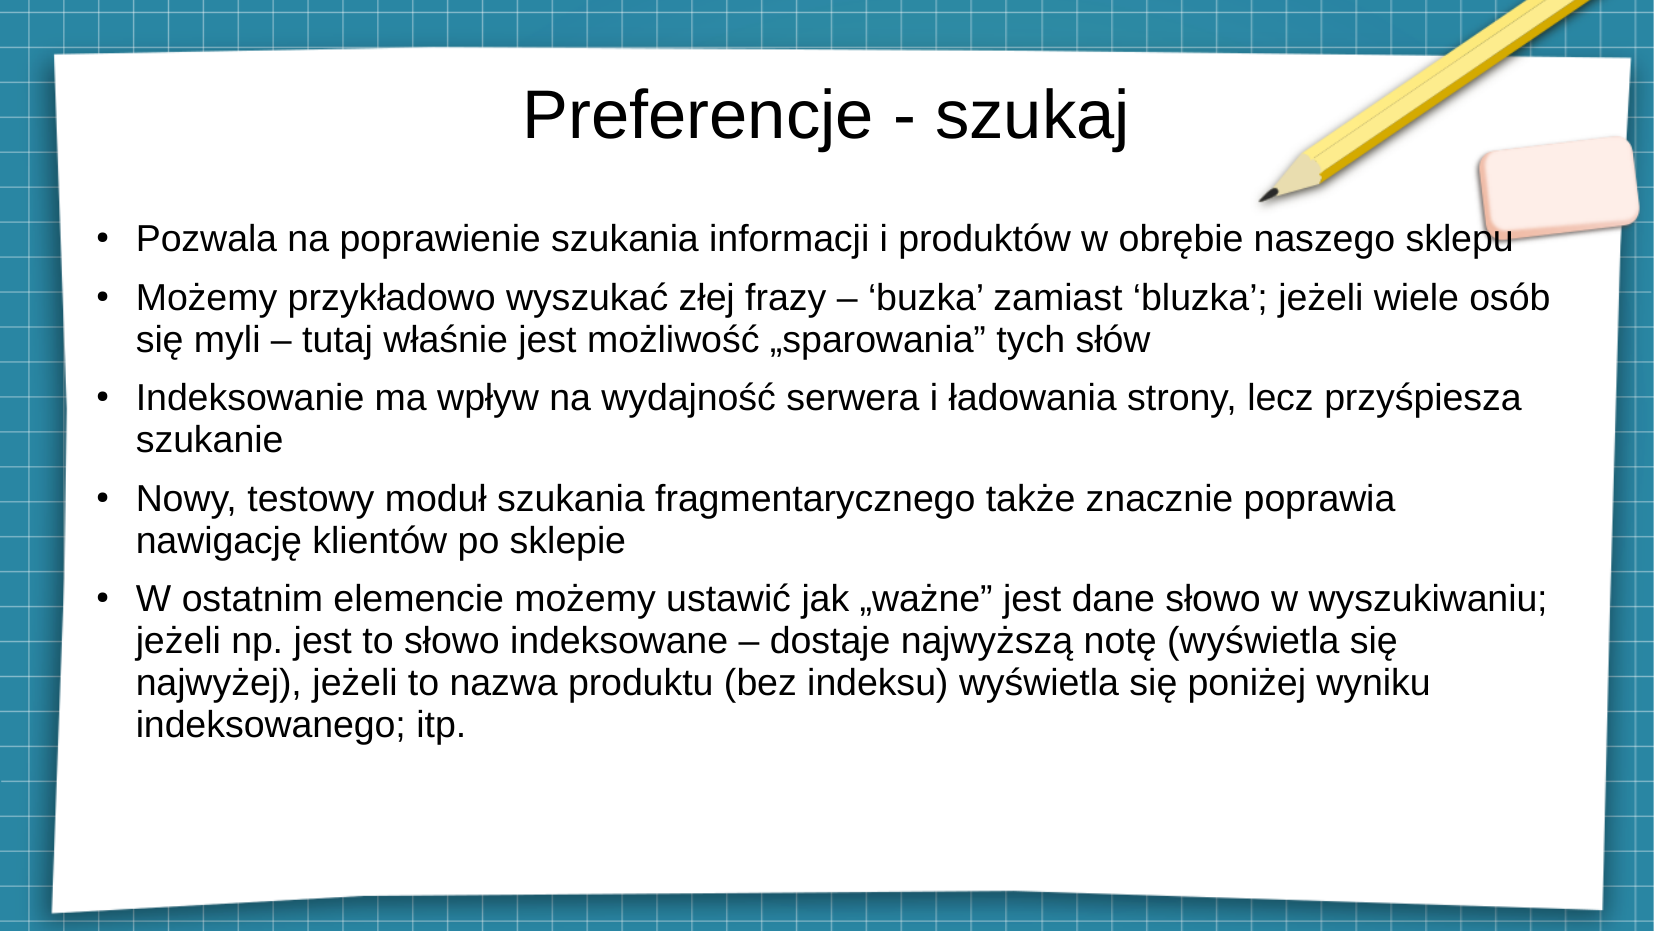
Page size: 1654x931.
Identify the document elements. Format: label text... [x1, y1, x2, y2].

picture [0, 0, 1654, 931]
list Pozwala na poprawienie szukania informacji i produktów w obrębie naszego sklepu Możemy przykładowo wyszukać złej frazy – ‘buzka’ zamiast ‘bluzka’; jeżeli wiele osób się myli – tutaj właśnie jest możliwość „sparowania” tych słów Indeksowanie ma wpływ na wydajność serwera i ładowania strony, lecz przyśpiesza szukanie Nowy, testowy moduł szukania fragmentarycznego także znacznie poprawia nawigację klientów po sklepie W ostatnim elemencie możemy ustawić jak „ważne” jest dane słowo w wyszukiwaniu; jeżeli np. jest to słowo indeksowane – dostaje najwyższą notę (wyświetla się najwyżej), jeżeli to nazwa produktu (bez indeksu) wyświetla się poniżej wyniku indeksowanego; itp. [82, 217, 1571, 758]
title Preferencje - szukaj [82, 37, 1571, 193]
